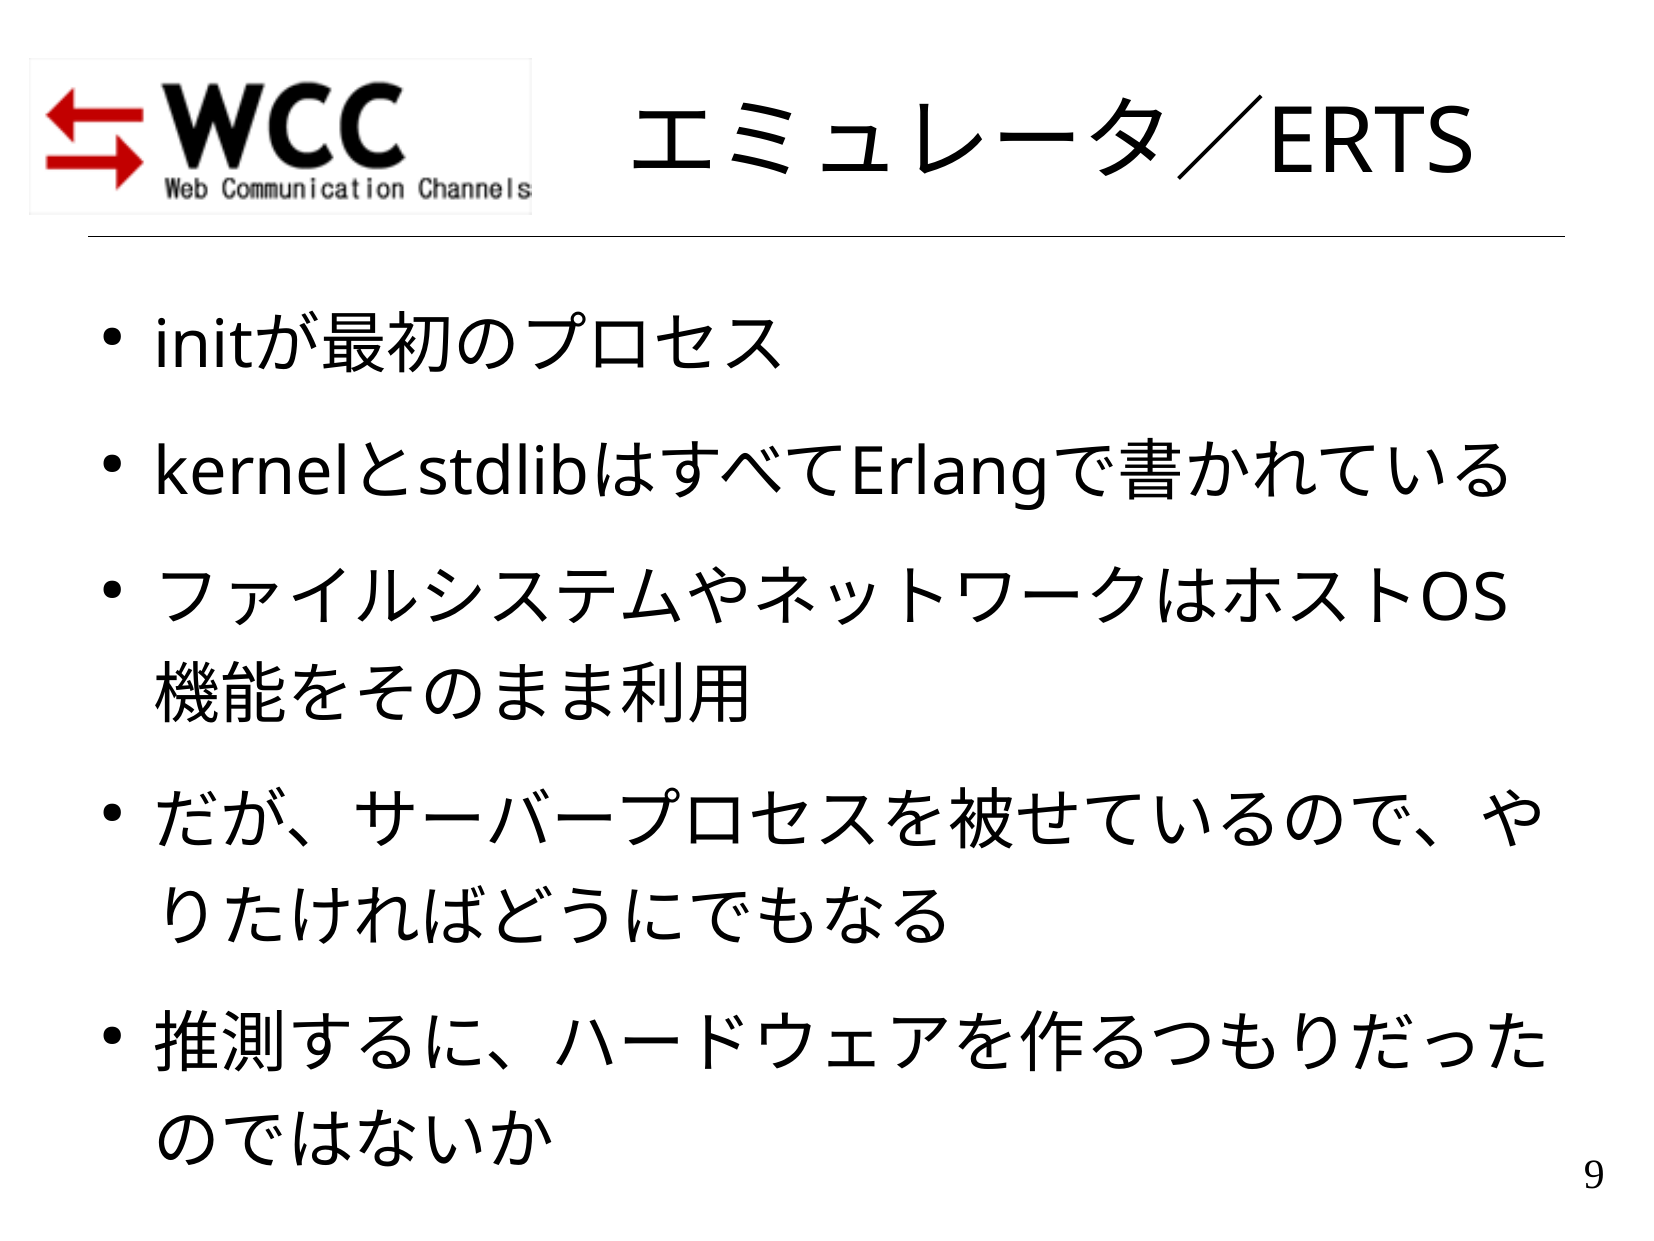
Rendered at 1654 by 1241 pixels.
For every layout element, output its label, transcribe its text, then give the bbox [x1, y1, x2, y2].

title エミュレータ／ERTS [531, 29, 1571, 237]
picture [29, 58, 531, 215]
list initが最初のプロセス kernelとstdlibはすべてErlangで書かれている ファイルシステムやネットワークはホストOS機能をそのまま利用 だが、サーバープロセスを被せているので、やりたければどうにでもなる 推測するに、ハードウェアを作るつもりだったのではないか [82, 290, 1571, 1109]
